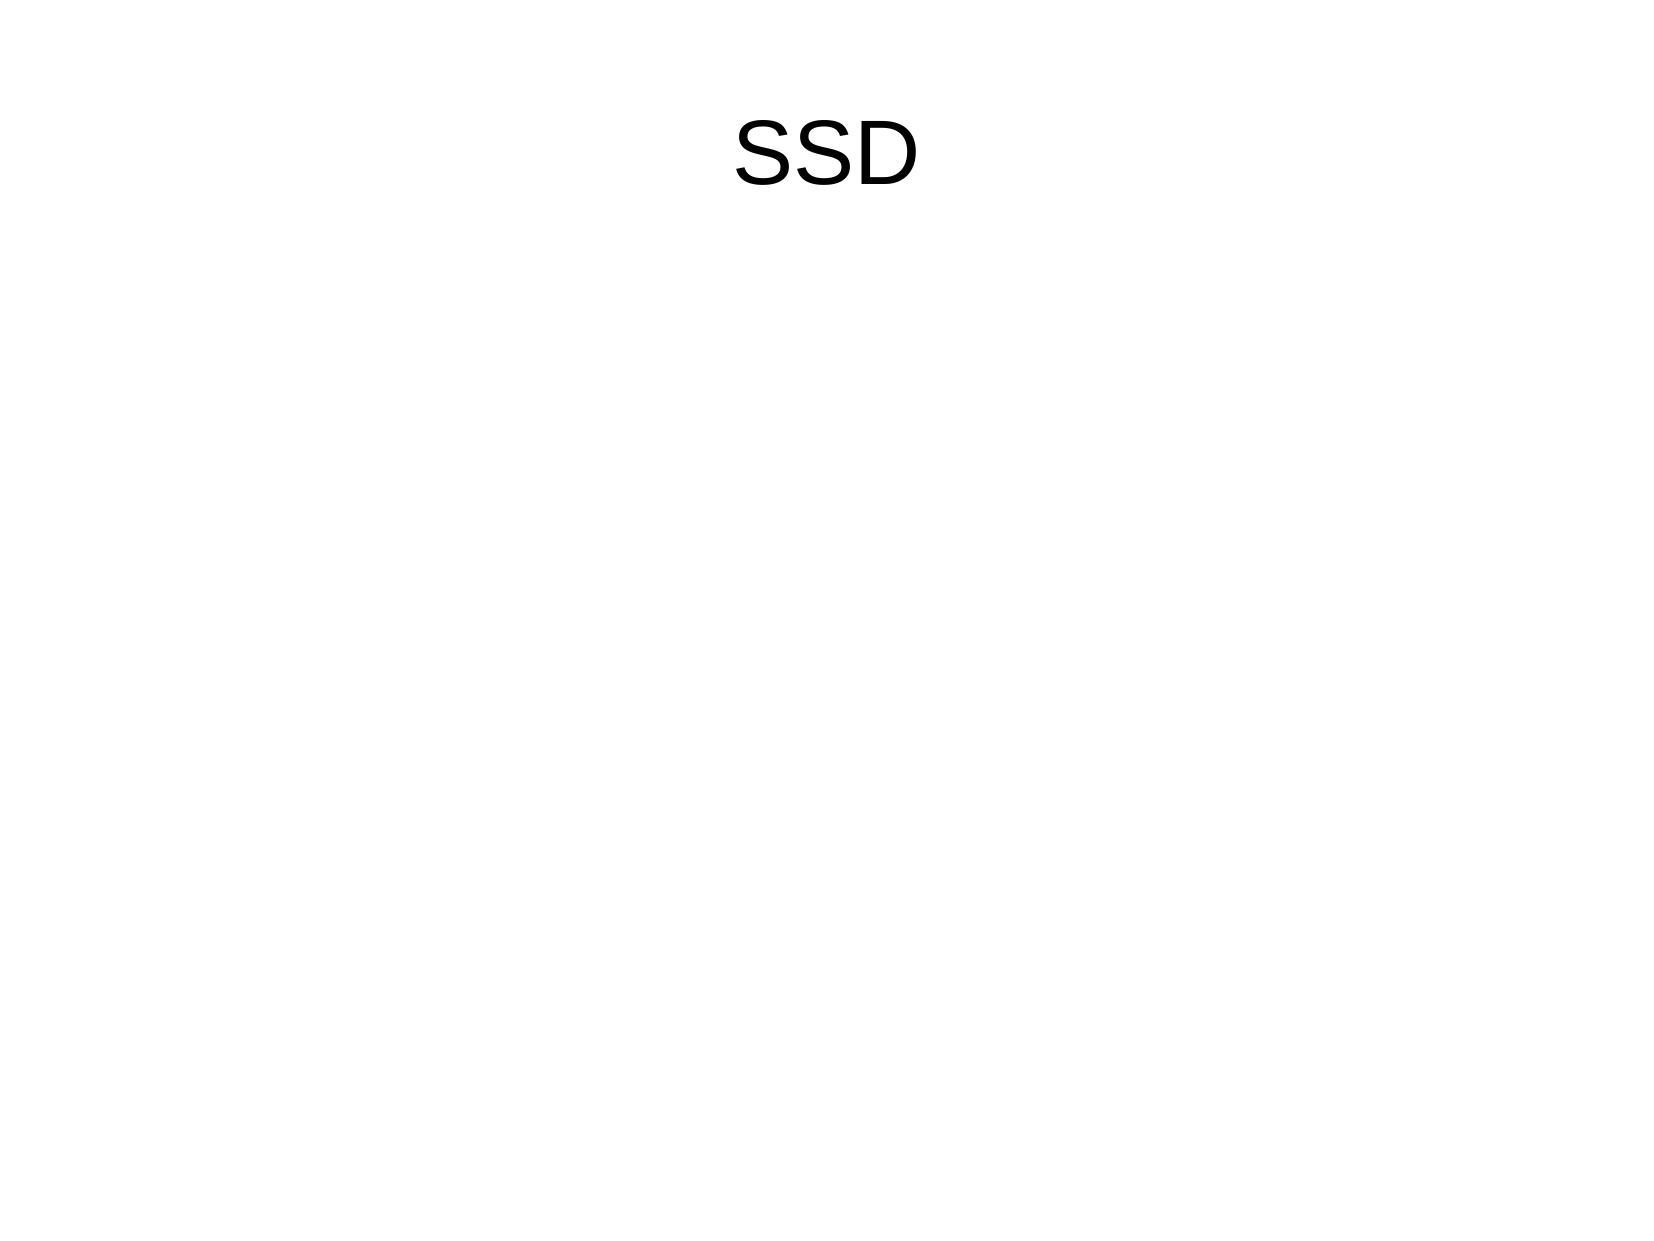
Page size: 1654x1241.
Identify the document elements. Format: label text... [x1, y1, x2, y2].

title SSD [82, 49, 1571, 257]
